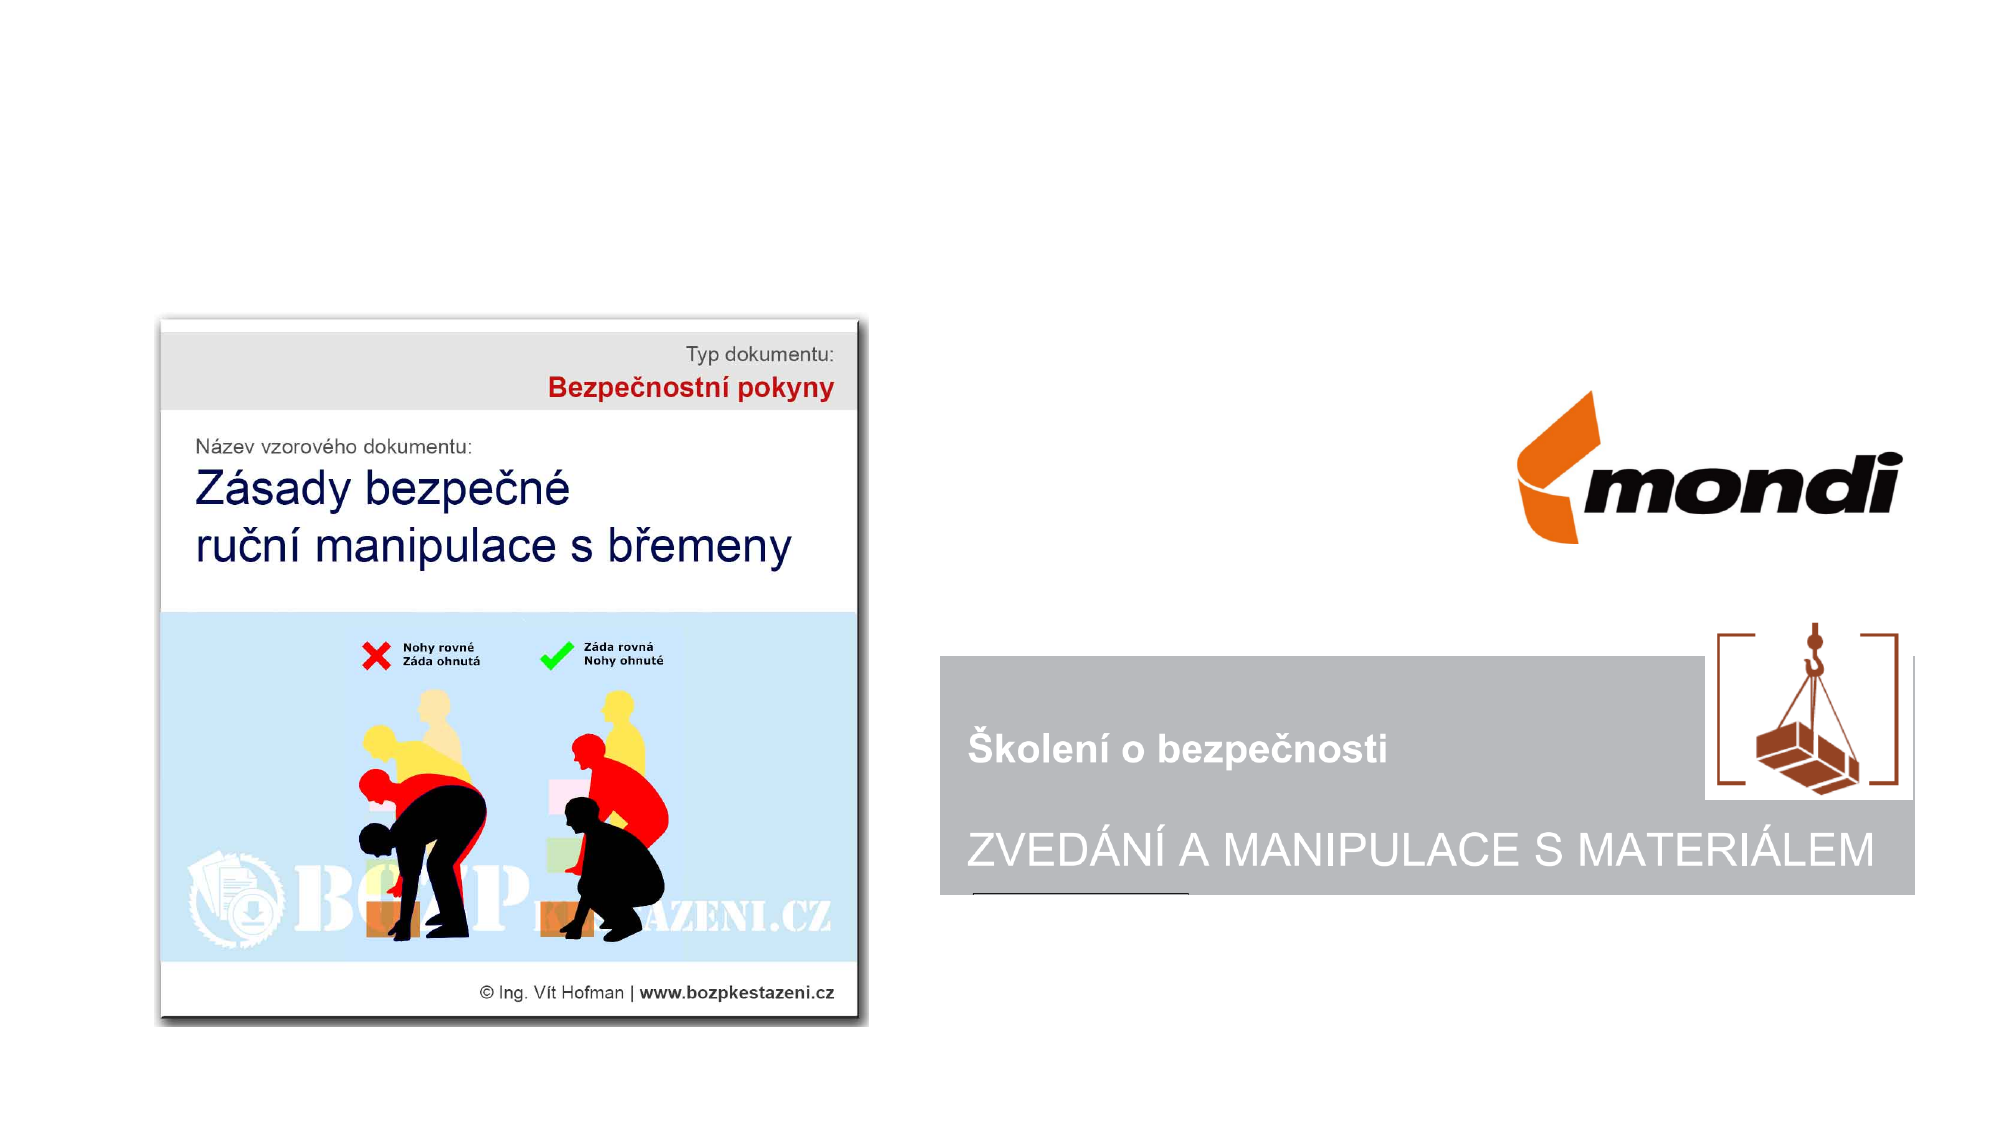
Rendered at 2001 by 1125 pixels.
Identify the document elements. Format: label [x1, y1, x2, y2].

picture [154, 312, 869, 1027]
picture [940, 345, 1915, 895]
